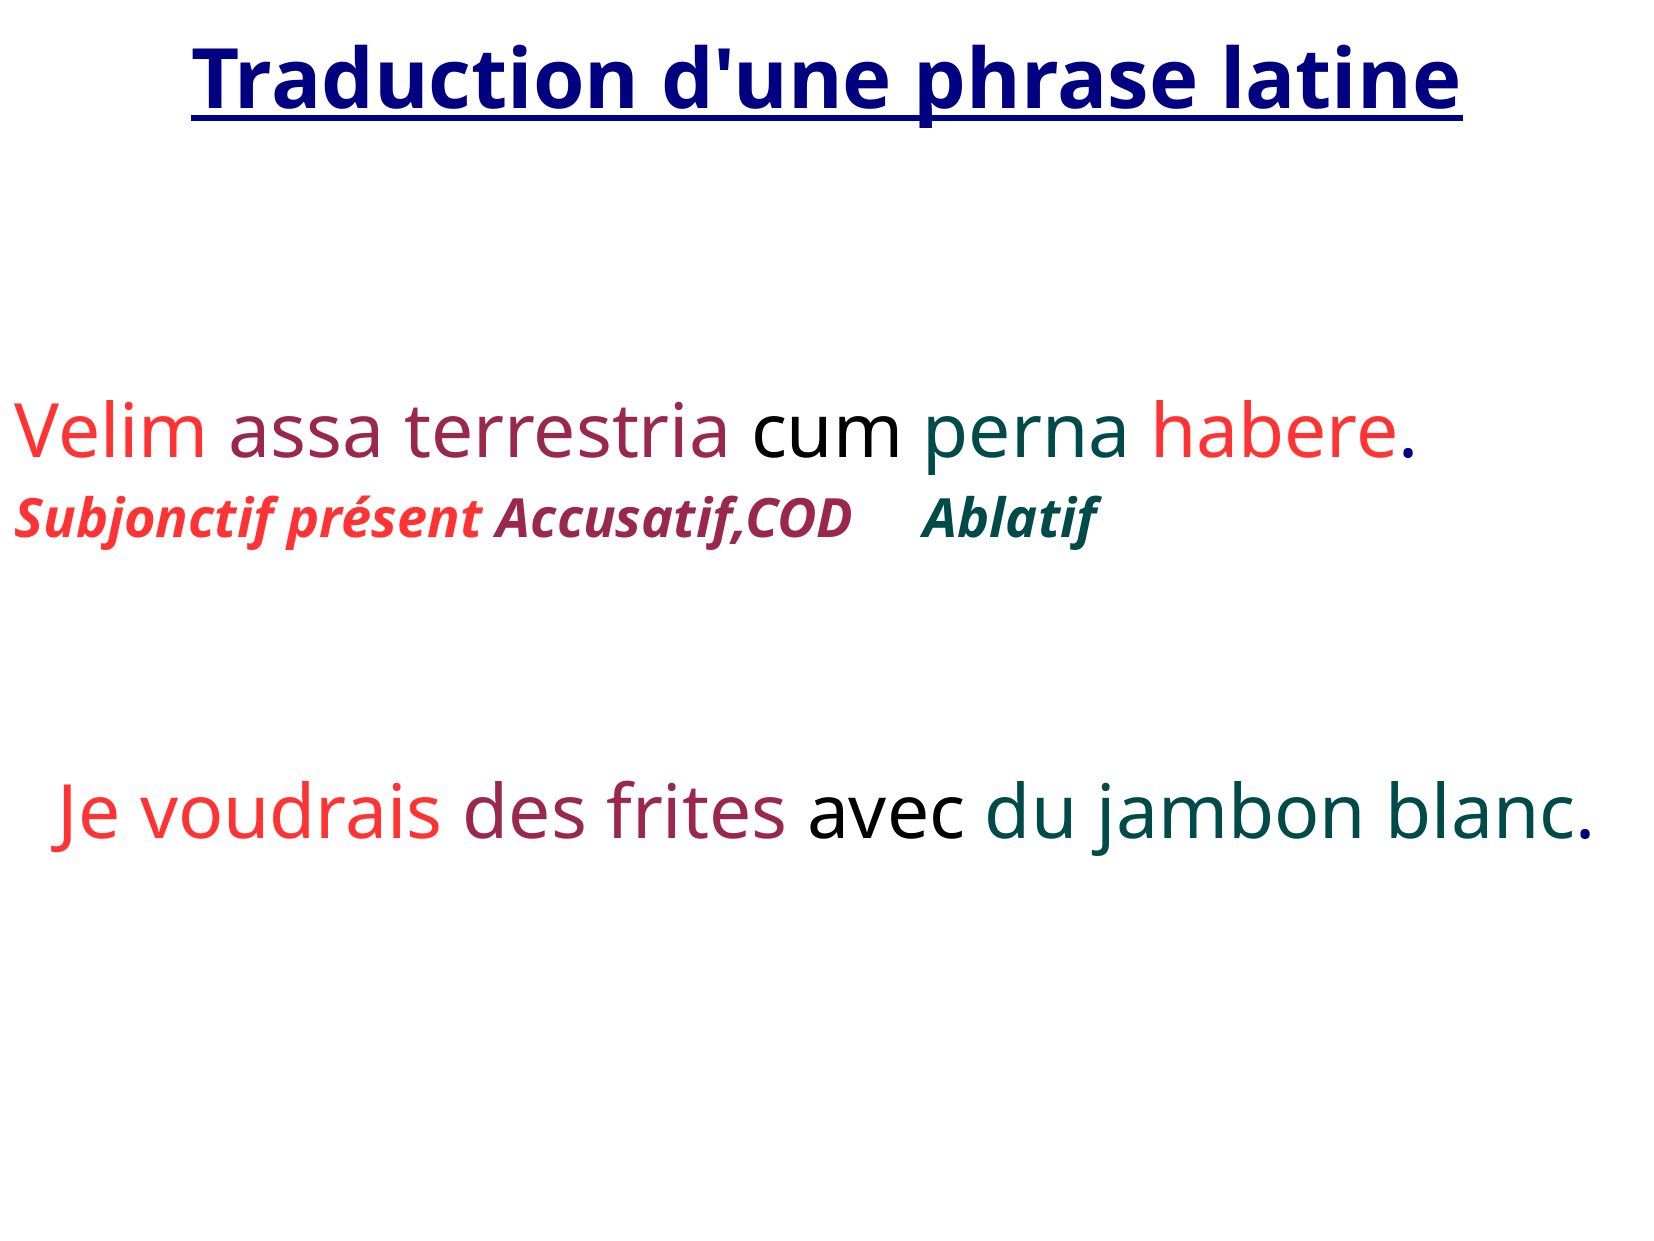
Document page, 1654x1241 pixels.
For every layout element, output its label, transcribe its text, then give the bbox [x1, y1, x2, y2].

text_box Velim assa terrestria cum perna habere. Subjonctif présent Accusatif,COD Ablatif Je voudrais des frites avec du jambon blanc. [0, 369, 1654, 912]
text_box Traduction d'une phrase latine [0, 11, 1654, 144]
